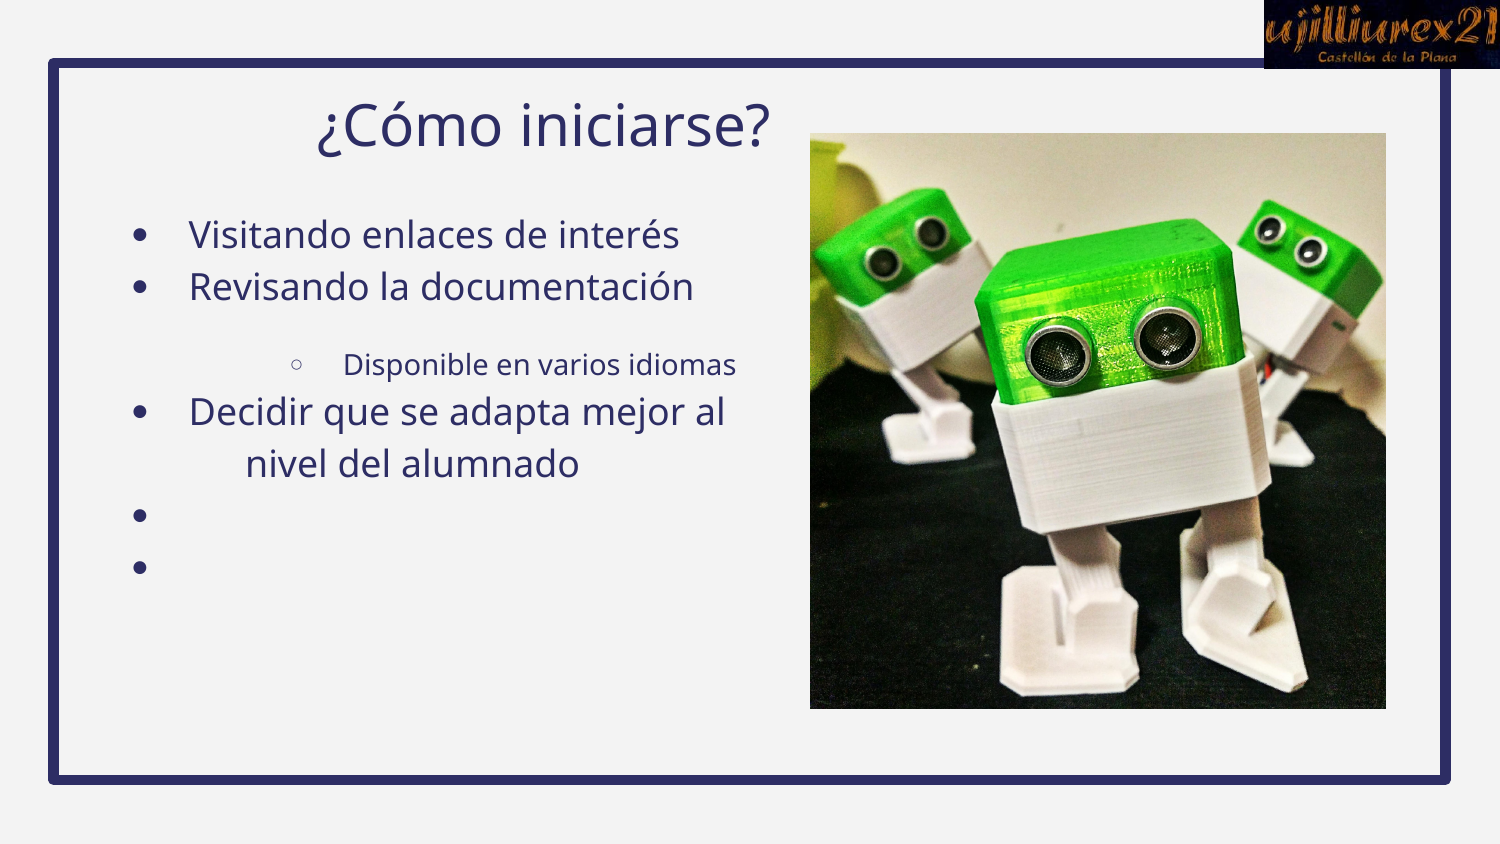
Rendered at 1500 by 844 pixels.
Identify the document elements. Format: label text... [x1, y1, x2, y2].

list Visitando enlaces de interés Revisando la documentación Disponible en varios idiomas Decidir que se adapta mejor al nivel del alumnado [79, 189, 787, 750]
picture [1264, 0, 1500, 69]
title ¿Cómo iniciarse? [302, 72, 1419, 167]
picture [810, 133, 1386, 709]
